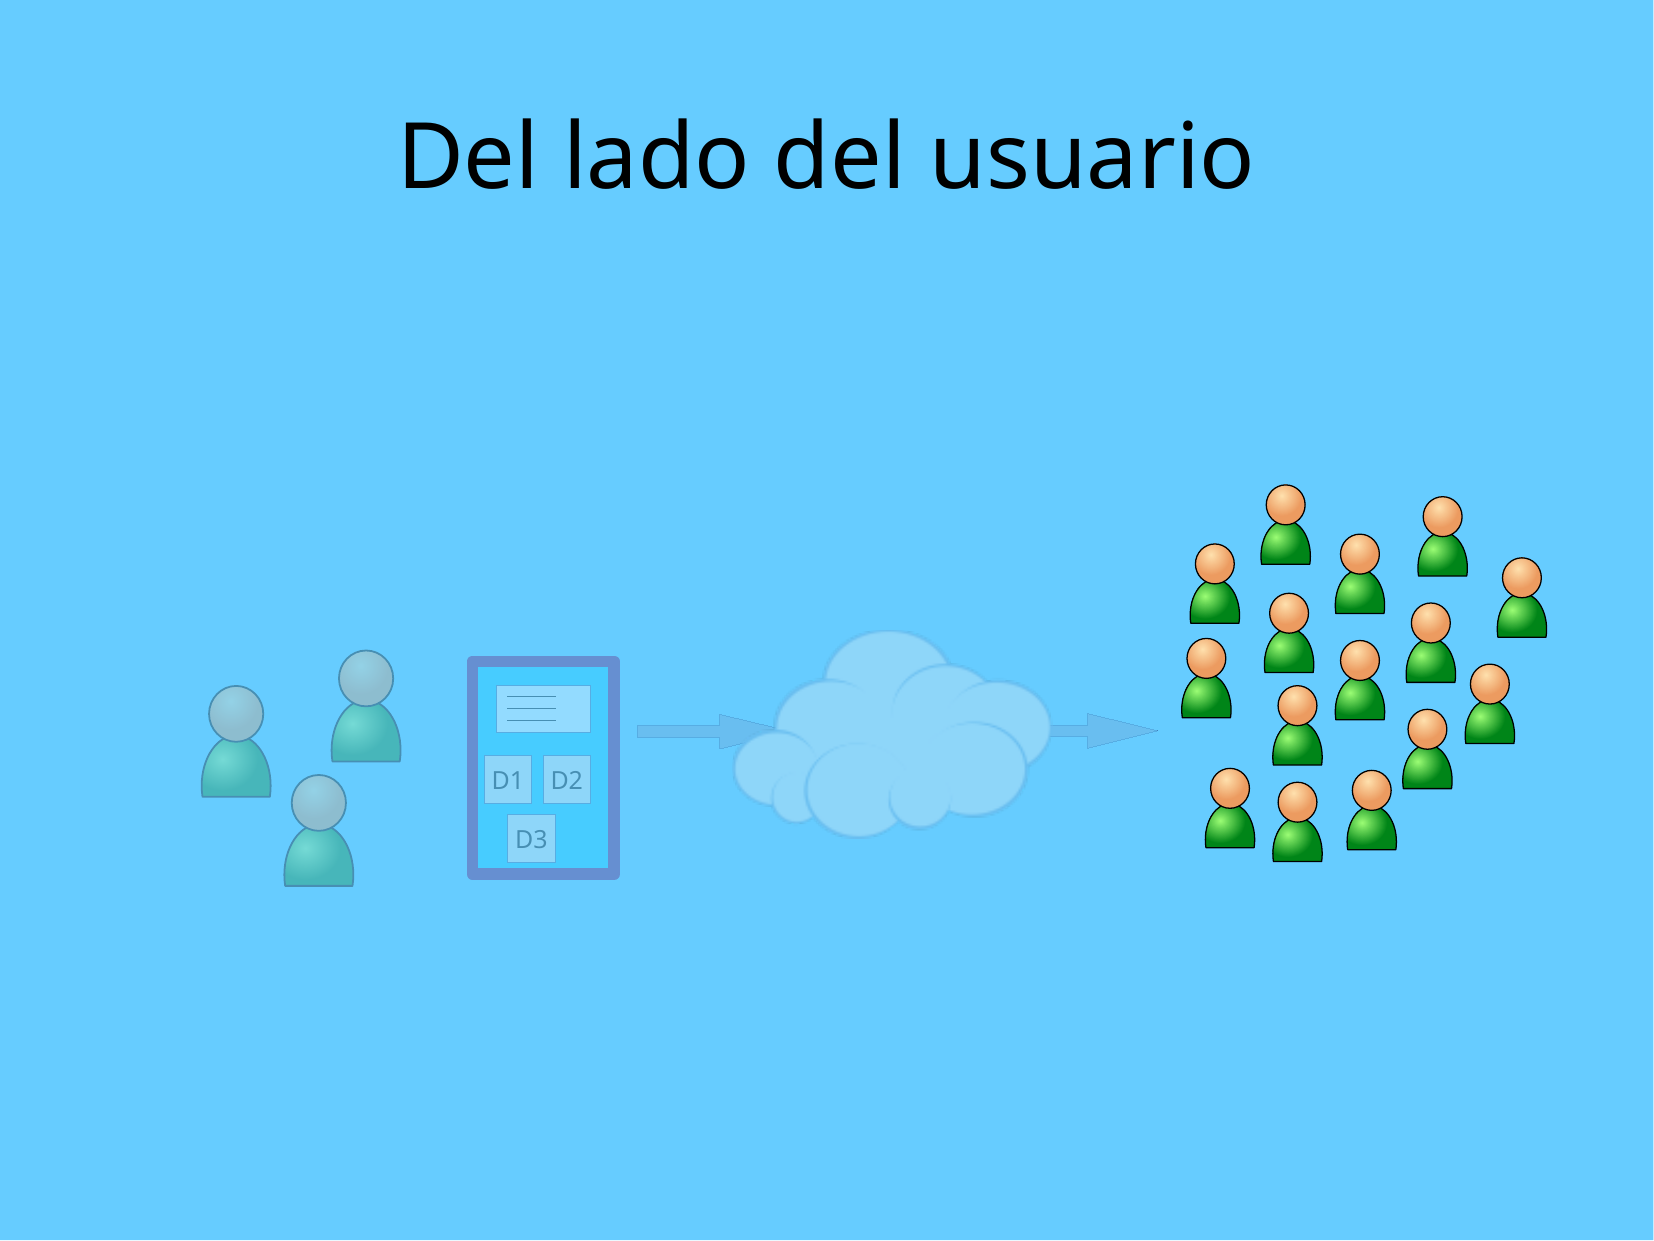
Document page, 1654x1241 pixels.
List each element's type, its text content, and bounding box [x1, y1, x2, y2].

picture [1181, 637, 1232, 719]
picture [1402, 708, 1453, 790]
picture [1334, 639, 1386, 721]
picture [1417, 496, 1468, 577]
picture [1405, 602, 1457, 684]
picture [1204, 767, 1256, 849]
picture [1496, 557, 1548, 638]
picture [1334, 533, 1386, 615]
title Del lado del usuario [82, 49, 1571, 257]
picture [1272, 685, 1323, 766]
picture [1346, 769, 1398, 851]
picture [1272, 781, 1323, 863]
picture [1189, 543, 1241, 624]
picture [1263, 592, 1315, 674]
text_box [0, 0, 1654, 1241]
picture [1464, 663, 1516, 745]
picture [1260, 484, 1312, 565]
